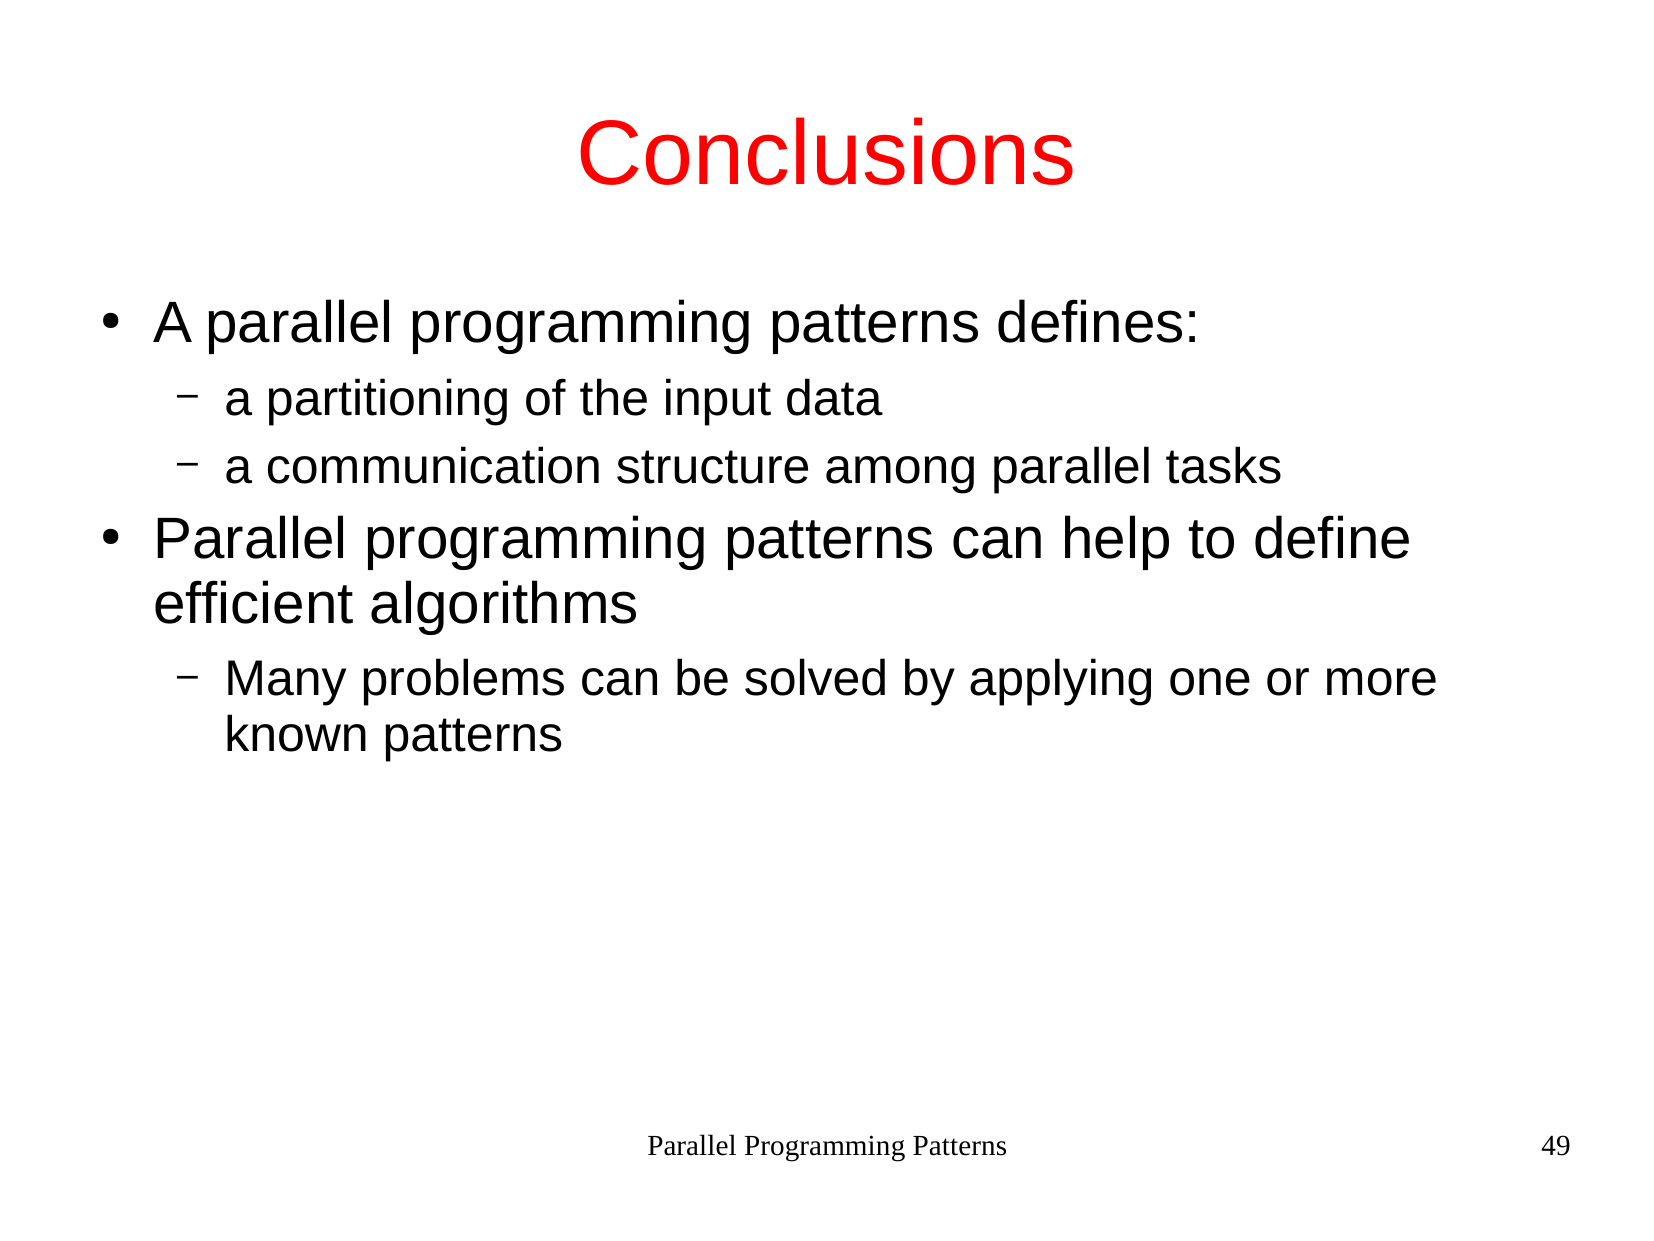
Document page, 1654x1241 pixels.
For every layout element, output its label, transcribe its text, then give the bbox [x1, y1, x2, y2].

list A parallel programming patterns defines: a partitioning of the input data a communication structure among parallel tasks Parallel programming patterns can help to define efficient algorithms Many problems can be solved by applying one or more known patterns [82, 290, 1571, 1109]
title Conclusions [82, 49, 1571, 257]
